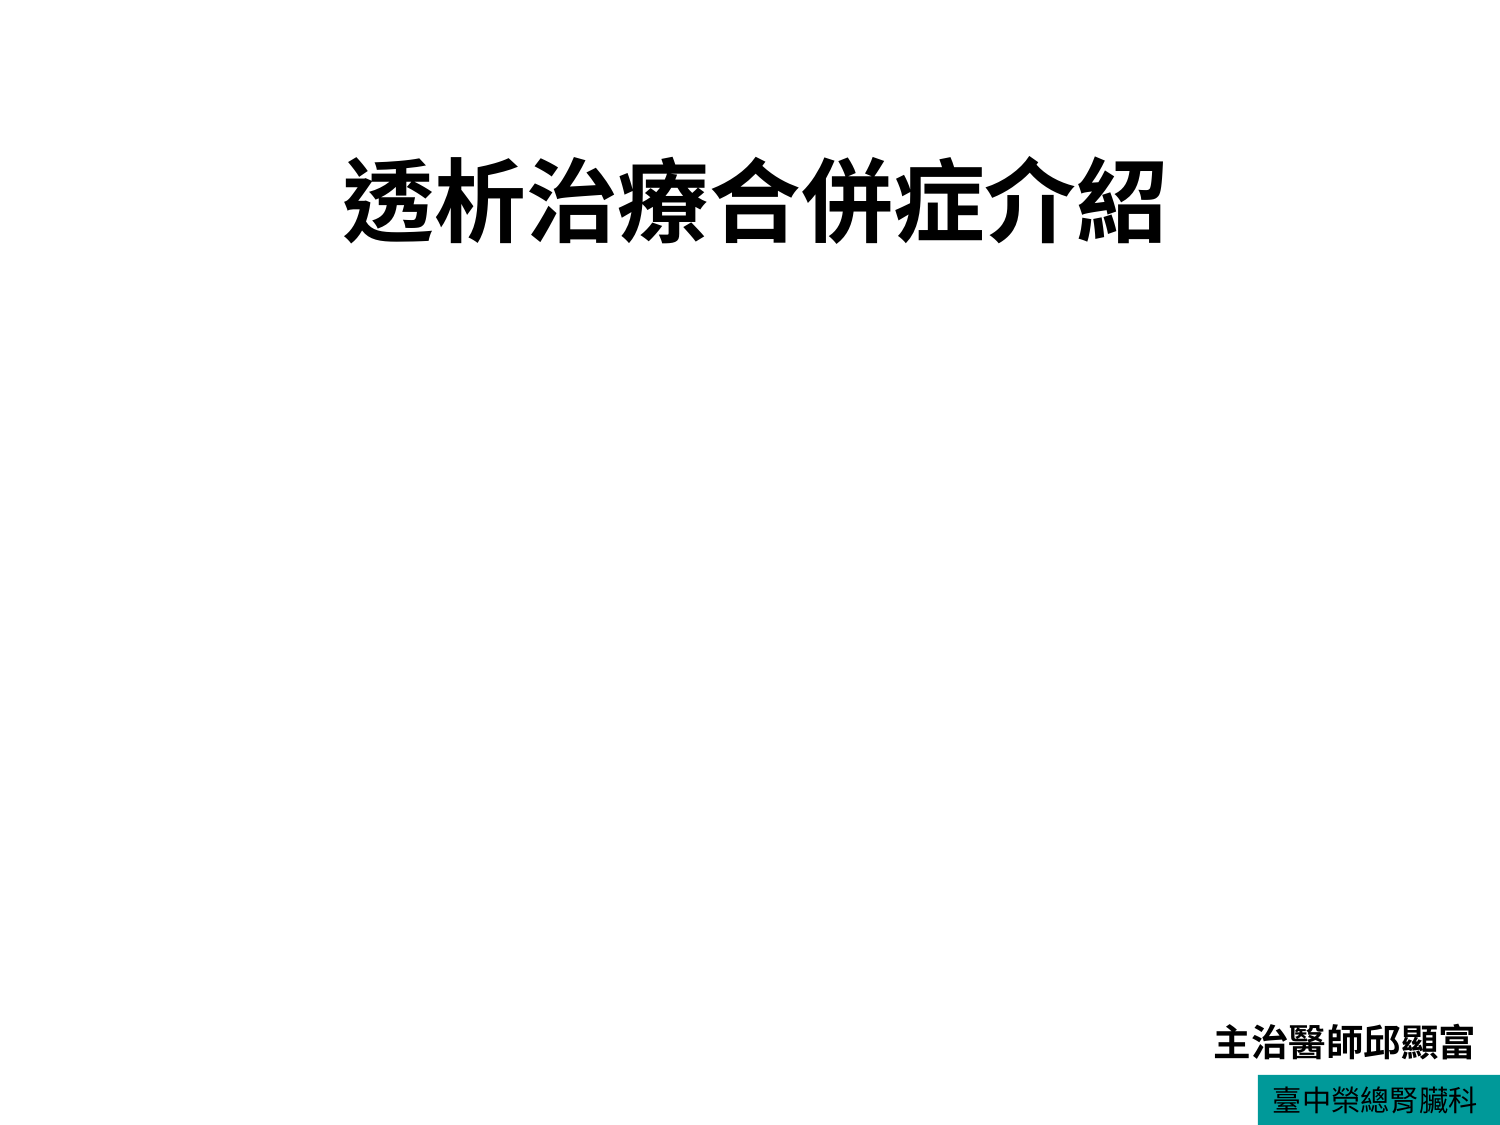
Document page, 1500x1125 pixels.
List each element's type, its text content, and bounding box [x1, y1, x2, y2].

subtitle 透析治療合併症介紹 [171, 148, 1341, 240]
text_box 主治醫師邱顯富 [1198, 1011, 1500, 1072]
